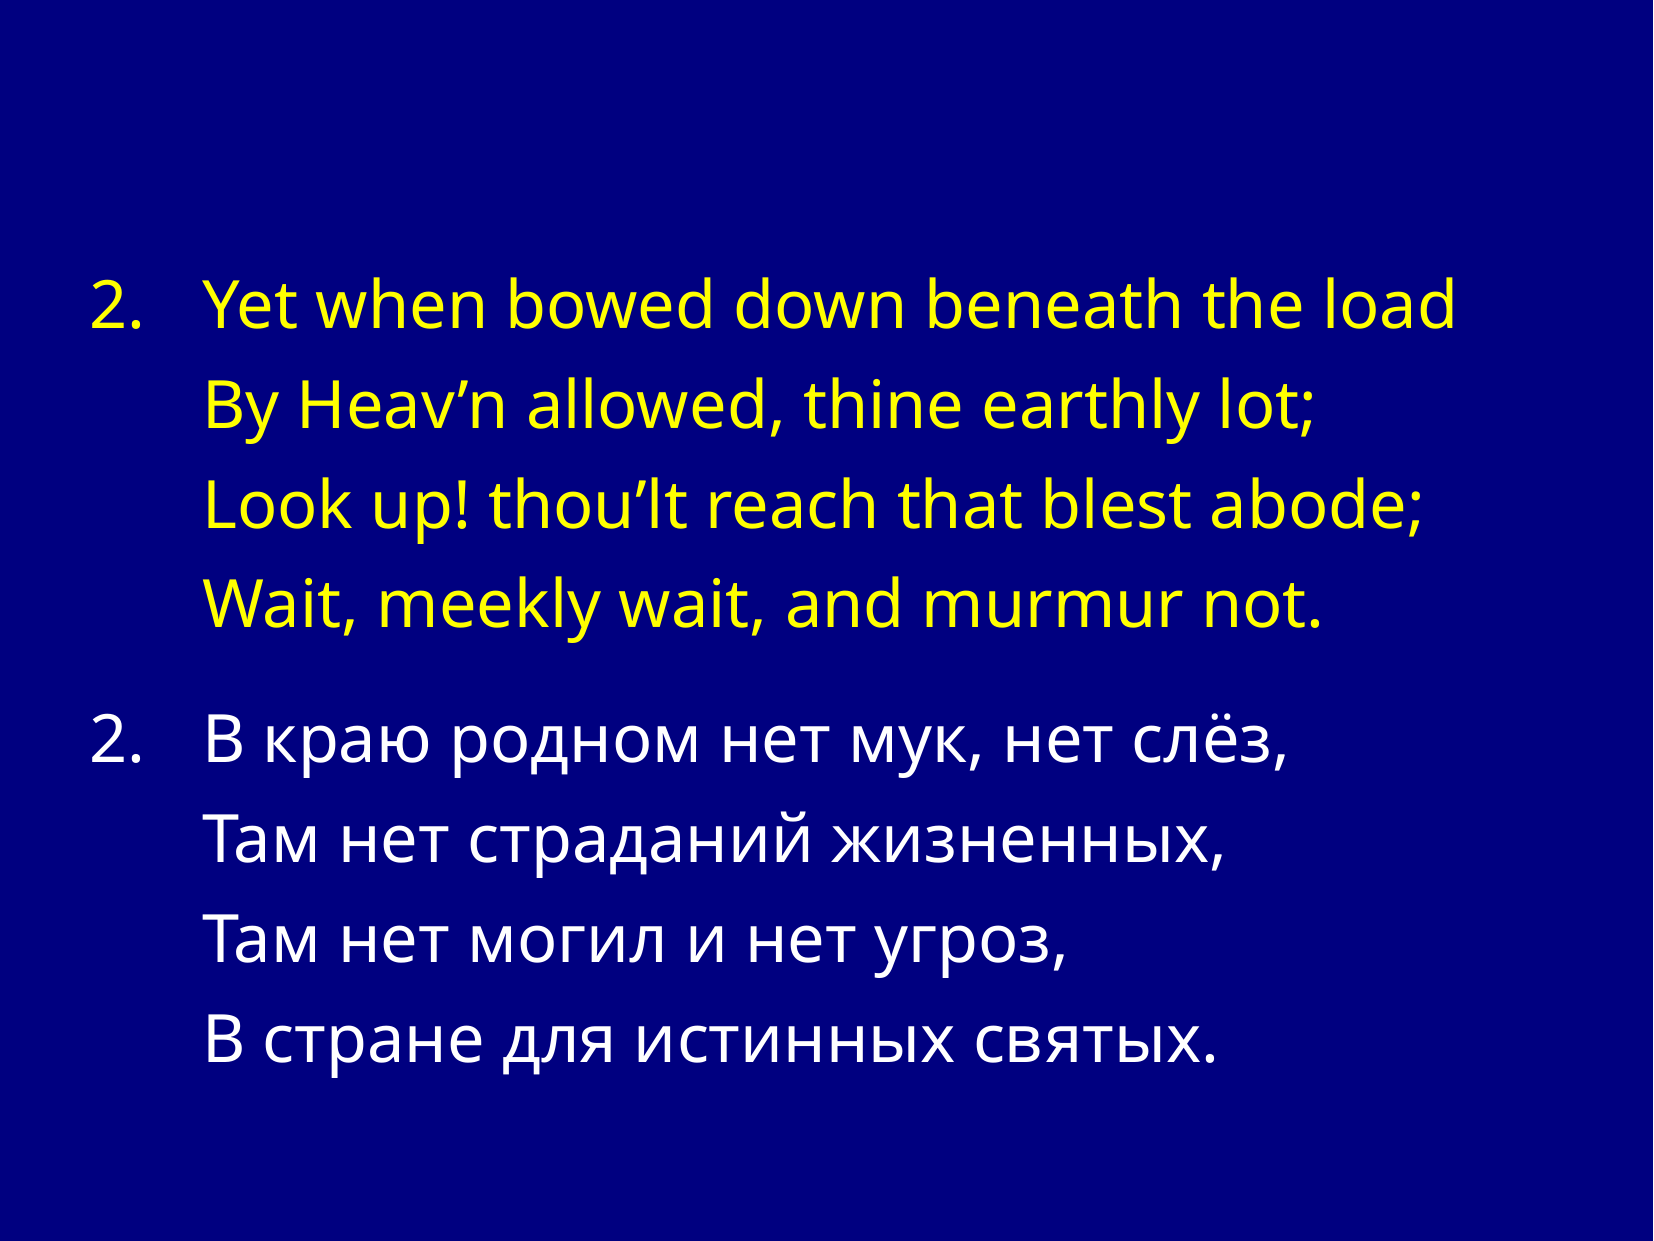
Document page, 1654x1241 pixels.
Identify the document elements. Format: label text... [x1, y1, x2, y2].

text_box 2. Yet when bowed down beneath the load By Heav’n allowed, thine earthly lot; Look up! thou’lt reach that blest abode; Wait, meekly wait, and murmur not. [75, 150, 1576, 638]
text_box 2. В краю родном нет мук, нет слёз, Там нет страданий жизненных, Там нет могил и нет угроз, В стране для истинных святых. [75, 675, 1576, 1163]
